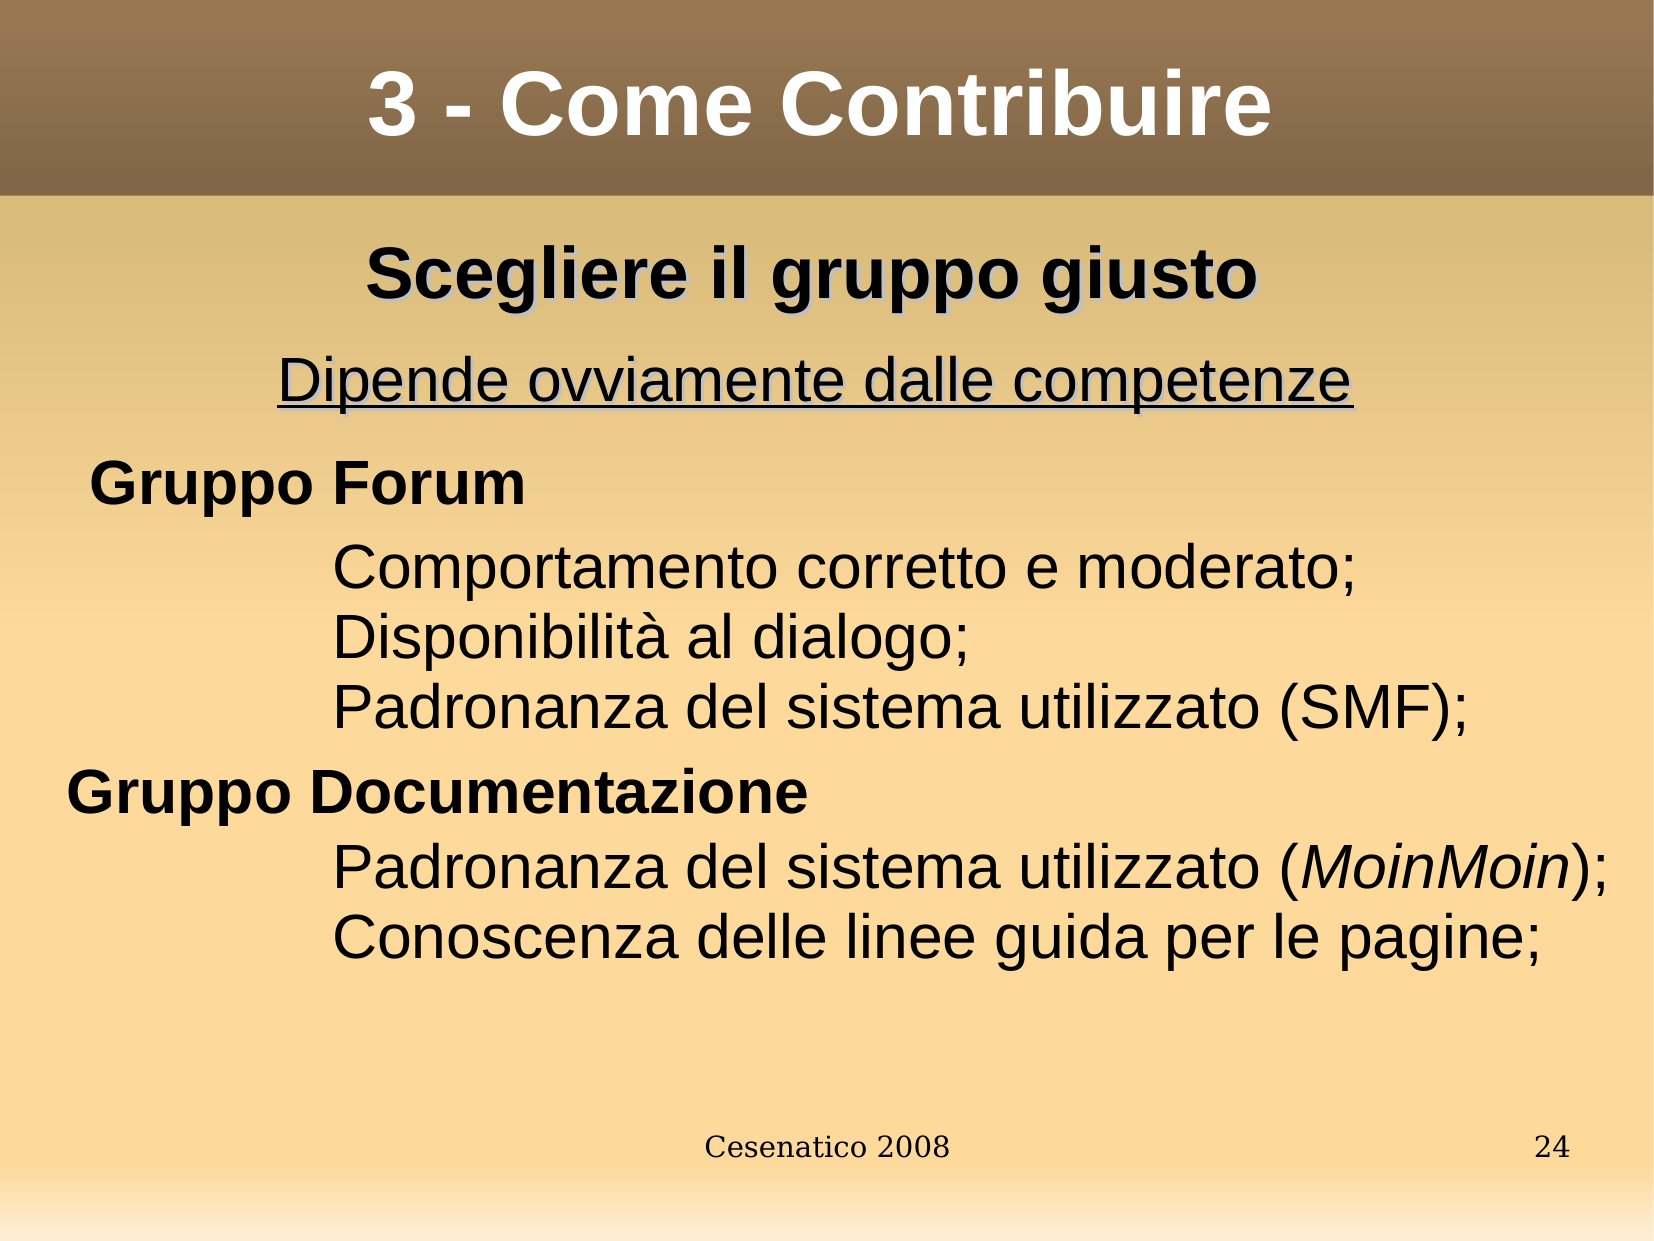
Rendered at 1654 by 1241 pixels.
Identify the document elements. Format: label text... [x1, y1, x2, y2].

text_box Gruppo Documentazione [52, 750, 826, 835]
text_box Dipende ovviamente dalle competenze [262, 337, 1370, 423]
picture [0, 0, 1654, 1241]
text_box Comportamento corretto e moderato; Disponibilità al dialogo; Padronanza del sistema utilizzato (SMF); [300, 525, 1505, 750]
text_box Scegliere il gruppo giusto [350, 225, 1276, 322]
title 3 - Come Contribuire [76, 7, 1565, 200]
text_box Padronanza del sistema utilizzato (MoinMoin); Conoscenza delle linee guida per le pagine; [300, 825, 1644, 980]
text_box Gruppo Forum [75, 440, 543, 526]
